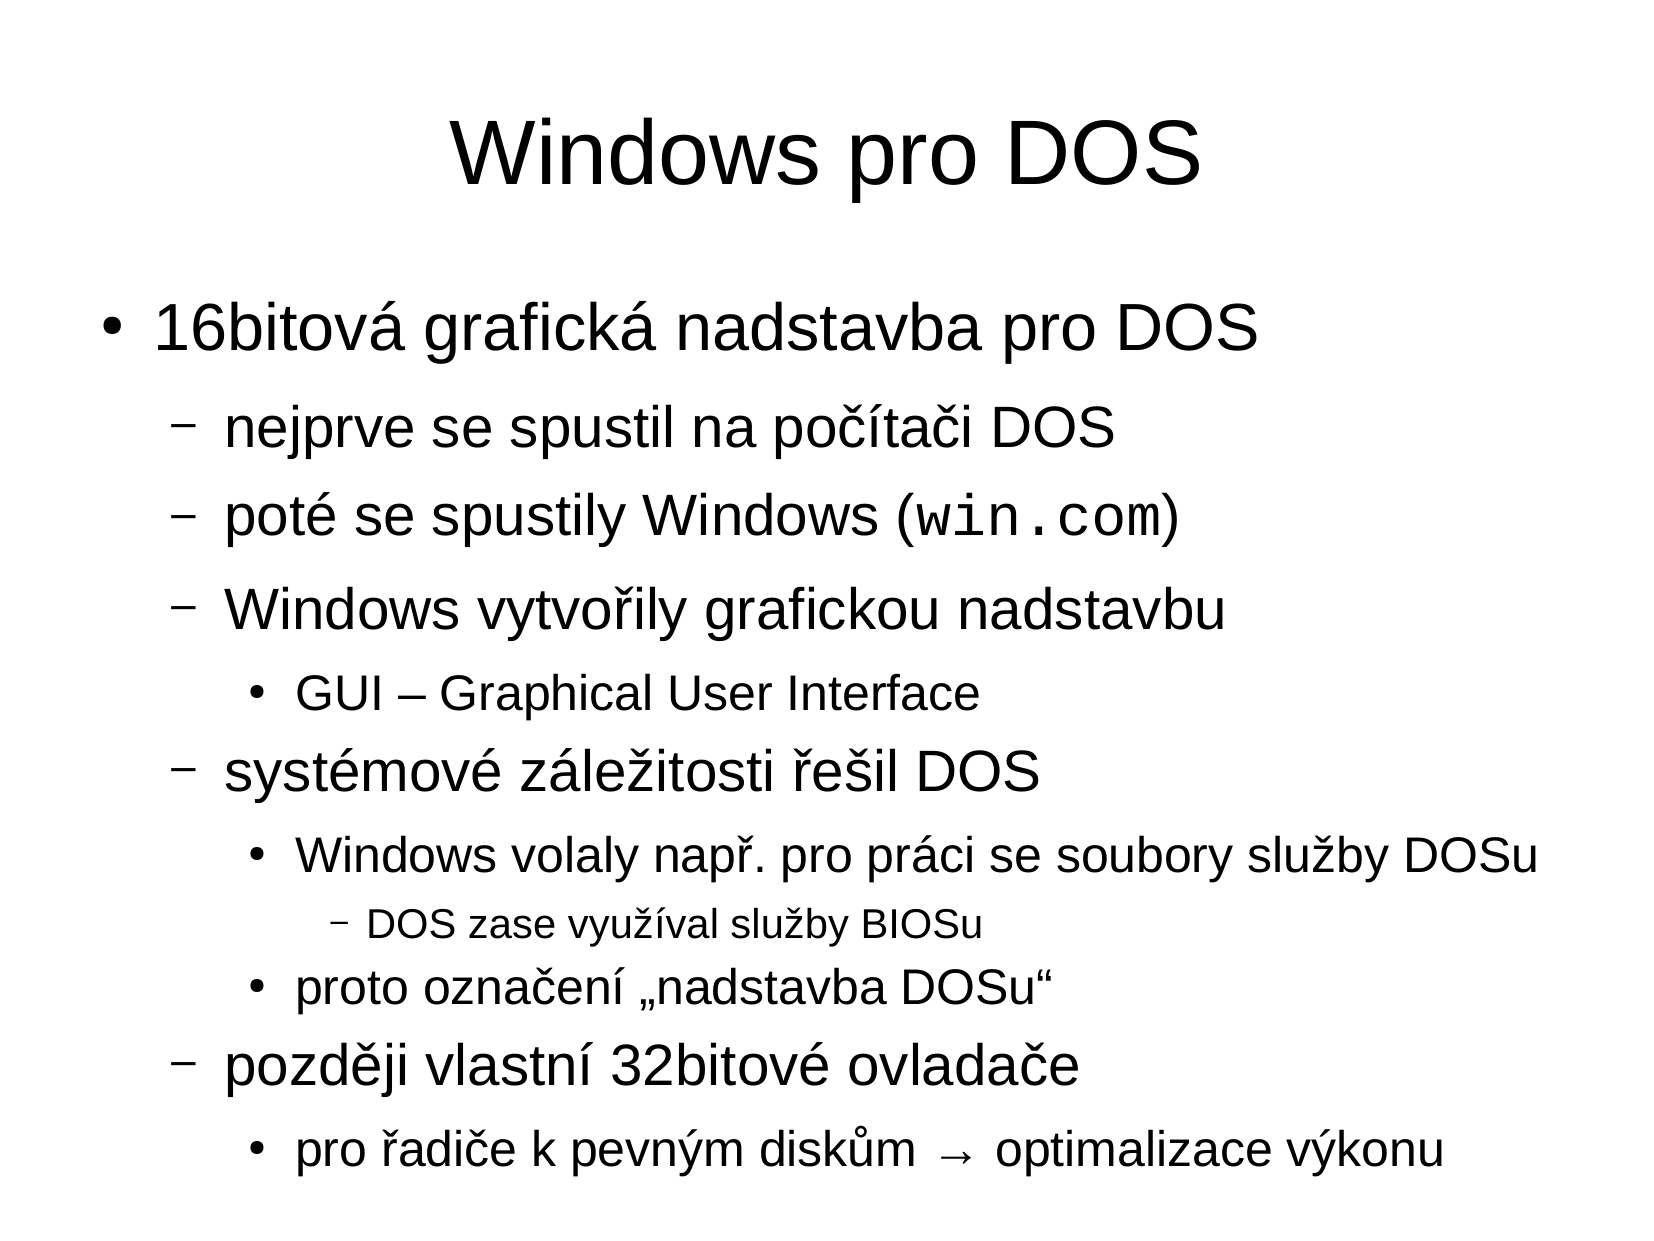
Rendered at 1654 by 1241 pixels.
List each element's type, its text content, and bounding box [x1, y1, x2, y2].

list 16bitová grafická nadstavba pro DOS nejprve se spustil na počítači DOS poté se spustily Windows (win.com) Windows vytvořily grafickou nadstavbu GUI – Graphical User Interface systémové záležitosti řešil DOS Windows volaly např. pro práci se soubory služby DOSu DOS zase využíval služby BIOSu proto označení „nadstavba DOSu“ později vlastní 32bitové ovladače pro řadiče k pevným diskům → optimalizace výkonu [82, 290, 1571, 1182]
title Windows pro DOS [82, 49, 1571, 257]
